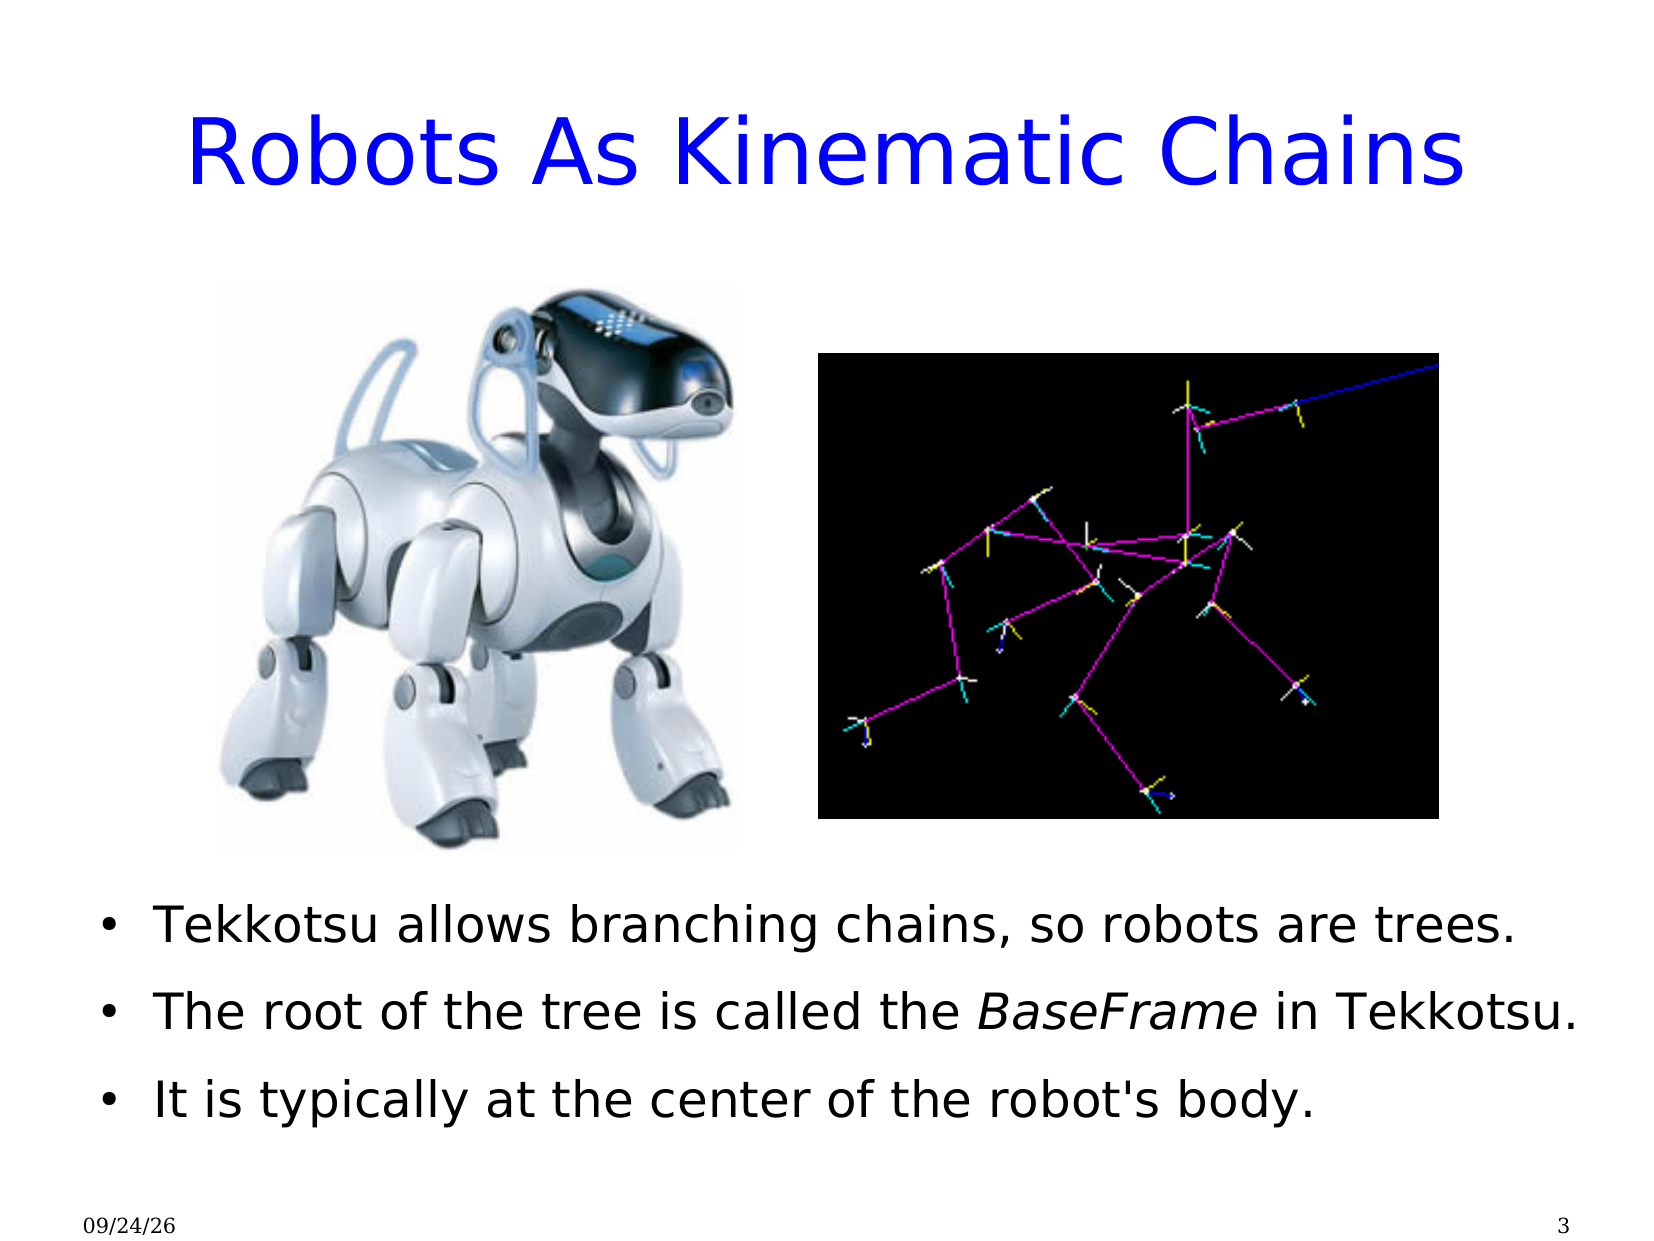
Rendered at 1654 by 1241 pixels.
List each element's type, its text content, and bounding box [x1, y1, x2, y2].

title Robots As Kinematic Chains [82, 49, 1571, 257]
picture [818, 353, 1439, 819]
picture [216, 285, 738, 854]
list Tekkotsu allows branching chains, so robots are trees. The root of the tree is called the BaseFrame in Tekkotsu. It is typically at the center of the robot's body. [82, 895, 1616, 1130]
